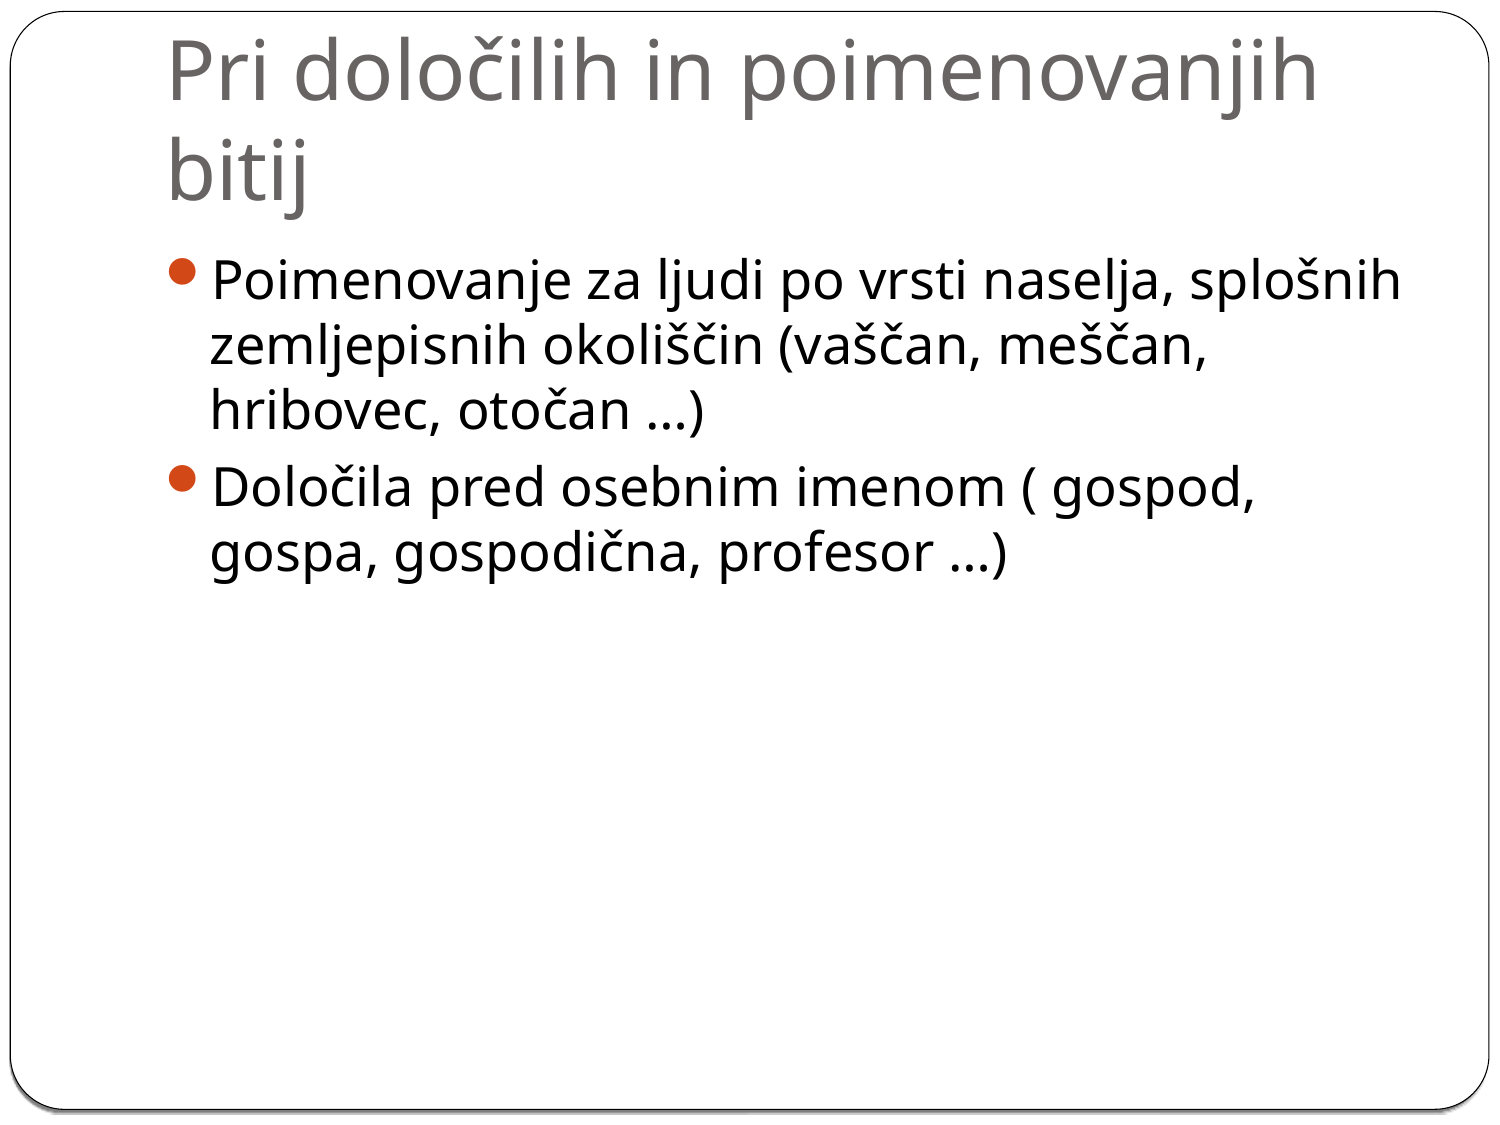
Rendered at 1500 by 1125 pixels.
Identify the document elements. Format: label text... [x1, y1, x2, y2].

title Pri določilih in poimenovanjih bitij [150, 45, 1425, 233]
list Poimenovanje za ljudi po vrsti naselja, splošnih zemljepisnih okoliščin (vaščan, meščan, hribovec, otočan …) Določila pred osebnim imenom ( gospod, gospa, gospodična, profesor …) [150, 237, 1425, 988]
